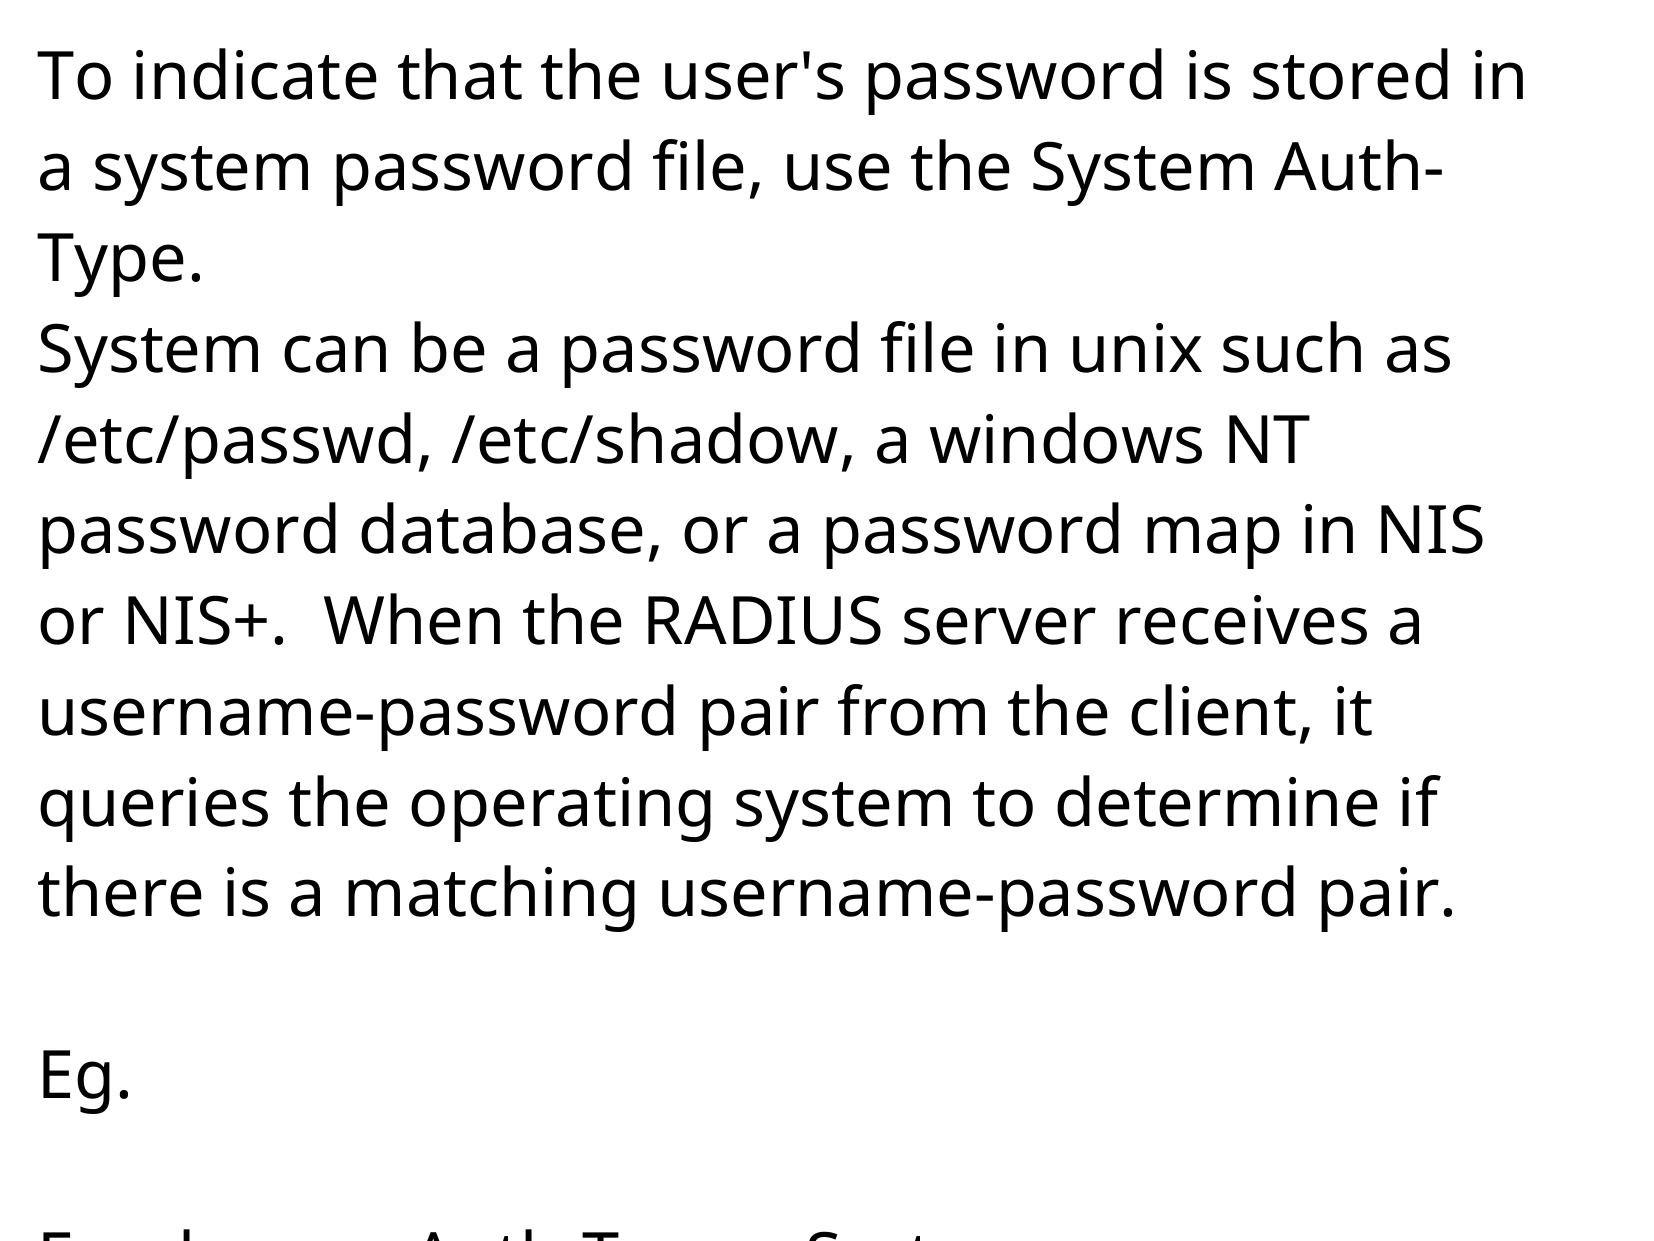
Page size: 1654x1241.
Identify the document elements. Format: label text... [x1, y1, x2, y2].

subtitle System To indicate that the user's password is stored in a system password file, use the System Auth-Type. System can be a password file in unix such as /etc/passwd, /etc/shadow, a windows NT password database, or a password map in NIS or NIS+. When the RADIUS server receives a username-password pair from the client, it queries the operating system to determine if there is a matching username-password pair. Eg. Franko Auth-Type = System [37, 37, 1571, 1201]
